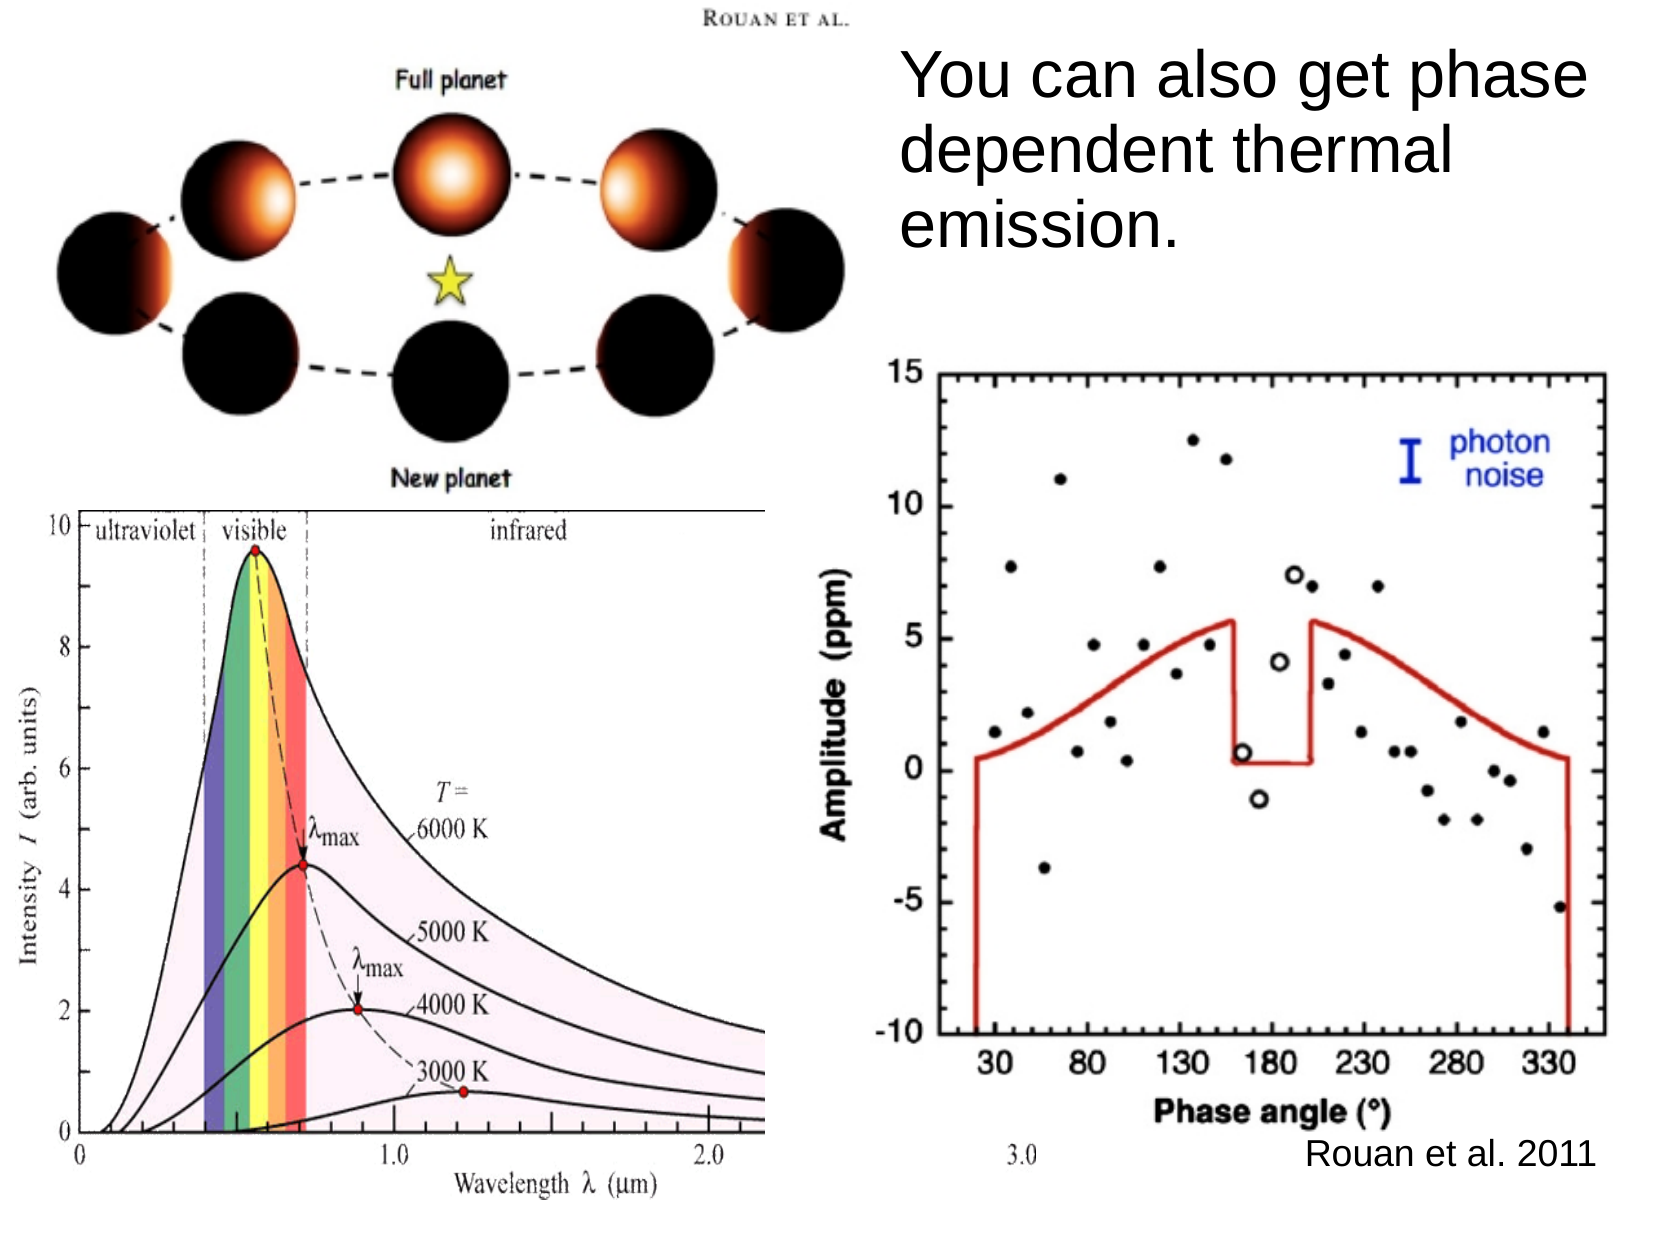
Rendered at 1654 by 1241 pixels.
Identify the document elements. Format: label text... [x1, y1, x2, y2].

picture [0, 2, 1636, 1201]
text_box Rouan et al. 2011 [1290, 1125, 1654, 1182]
text_box You can also get phase dependent thermal emission. [885, 30, 1636, 270]
